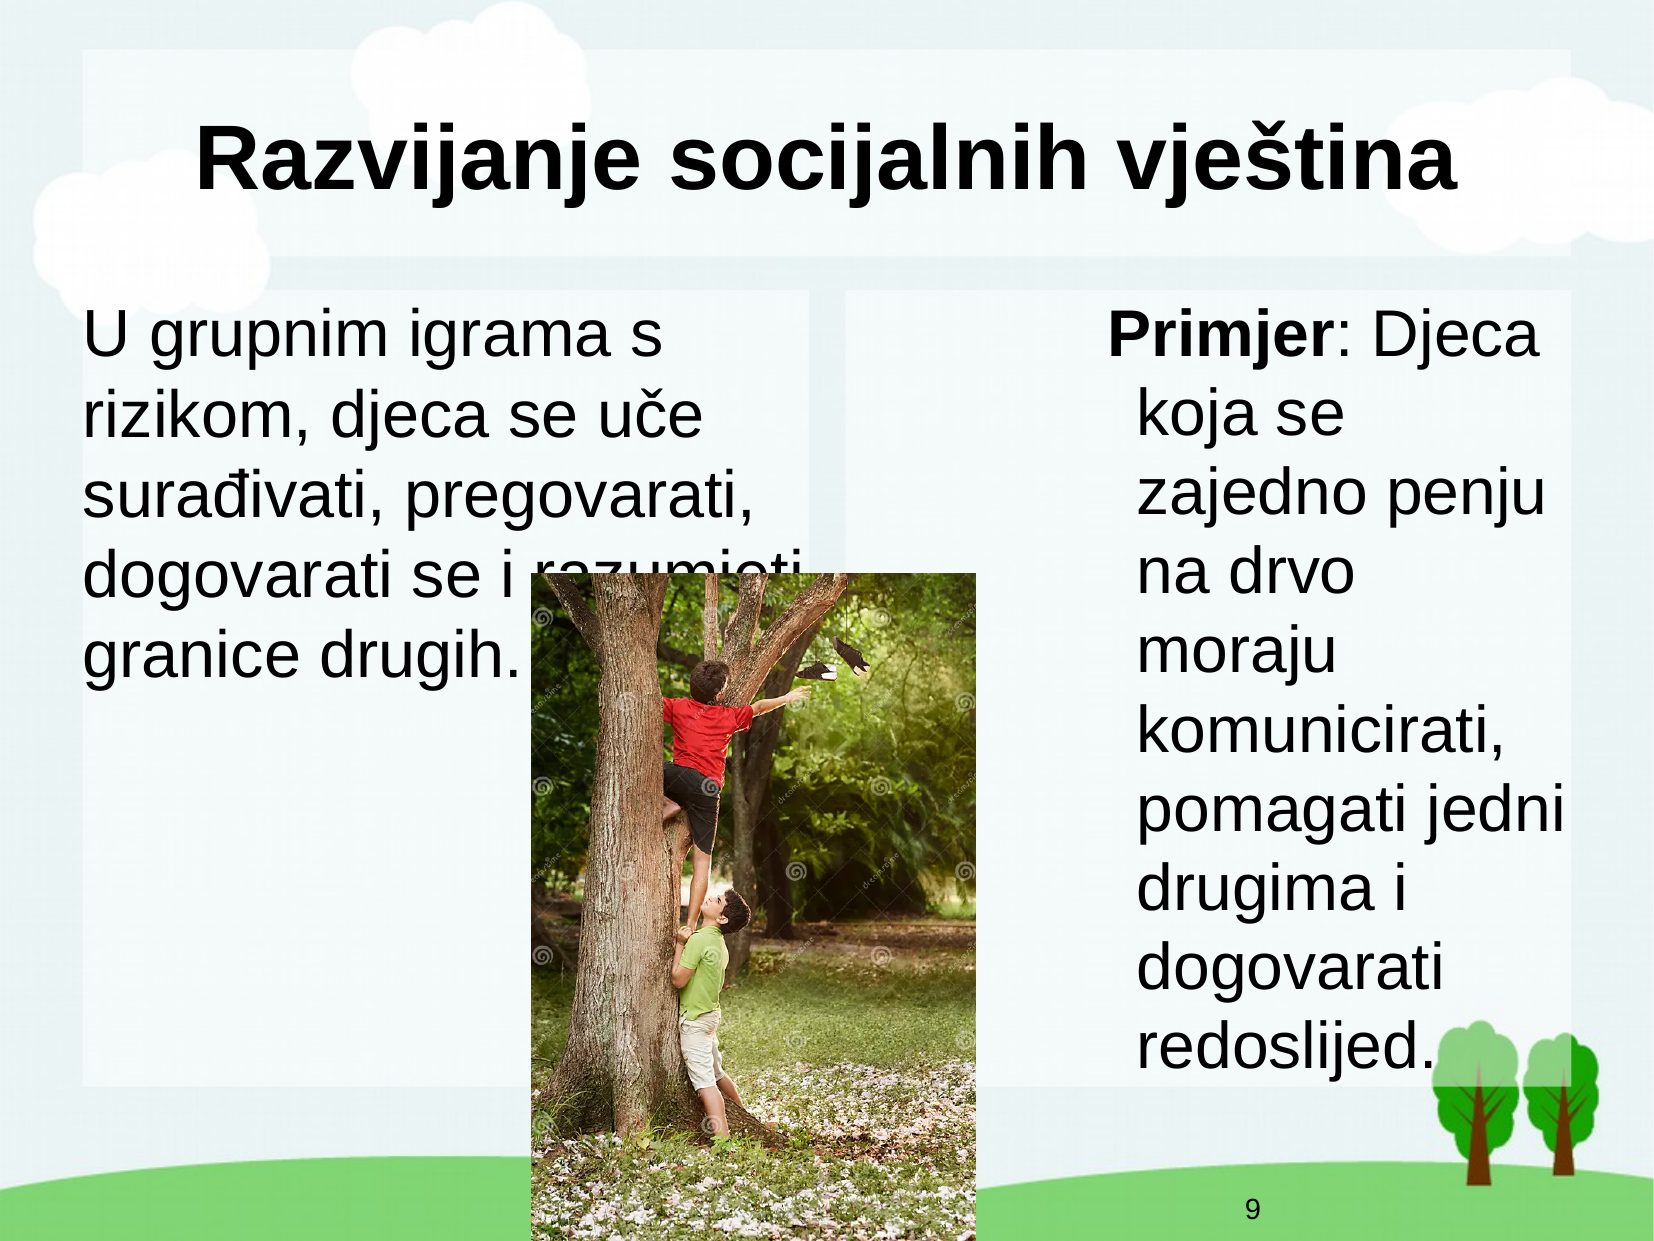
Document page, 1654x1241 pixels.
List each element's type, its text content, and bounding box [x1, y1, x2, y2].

title Razvijanje socijalnih vještina [82, 49, 1571, 257]
picture [531, 573, 976, 1241]
list Primjer: Djeca koja se zajedno penju na drvo moraju komunicirati, pomagati jedni drugima i dogovarati redoslijed. [845, 290, 1572, 1087]
text_box [1244, 1190, 1630, 1241]
list U grupnim igrama s rizikom, djeca se uče surađivati, pregovarati, dogovarati se i razumjeti granice drugih. [82, 290, 809, 1087]
